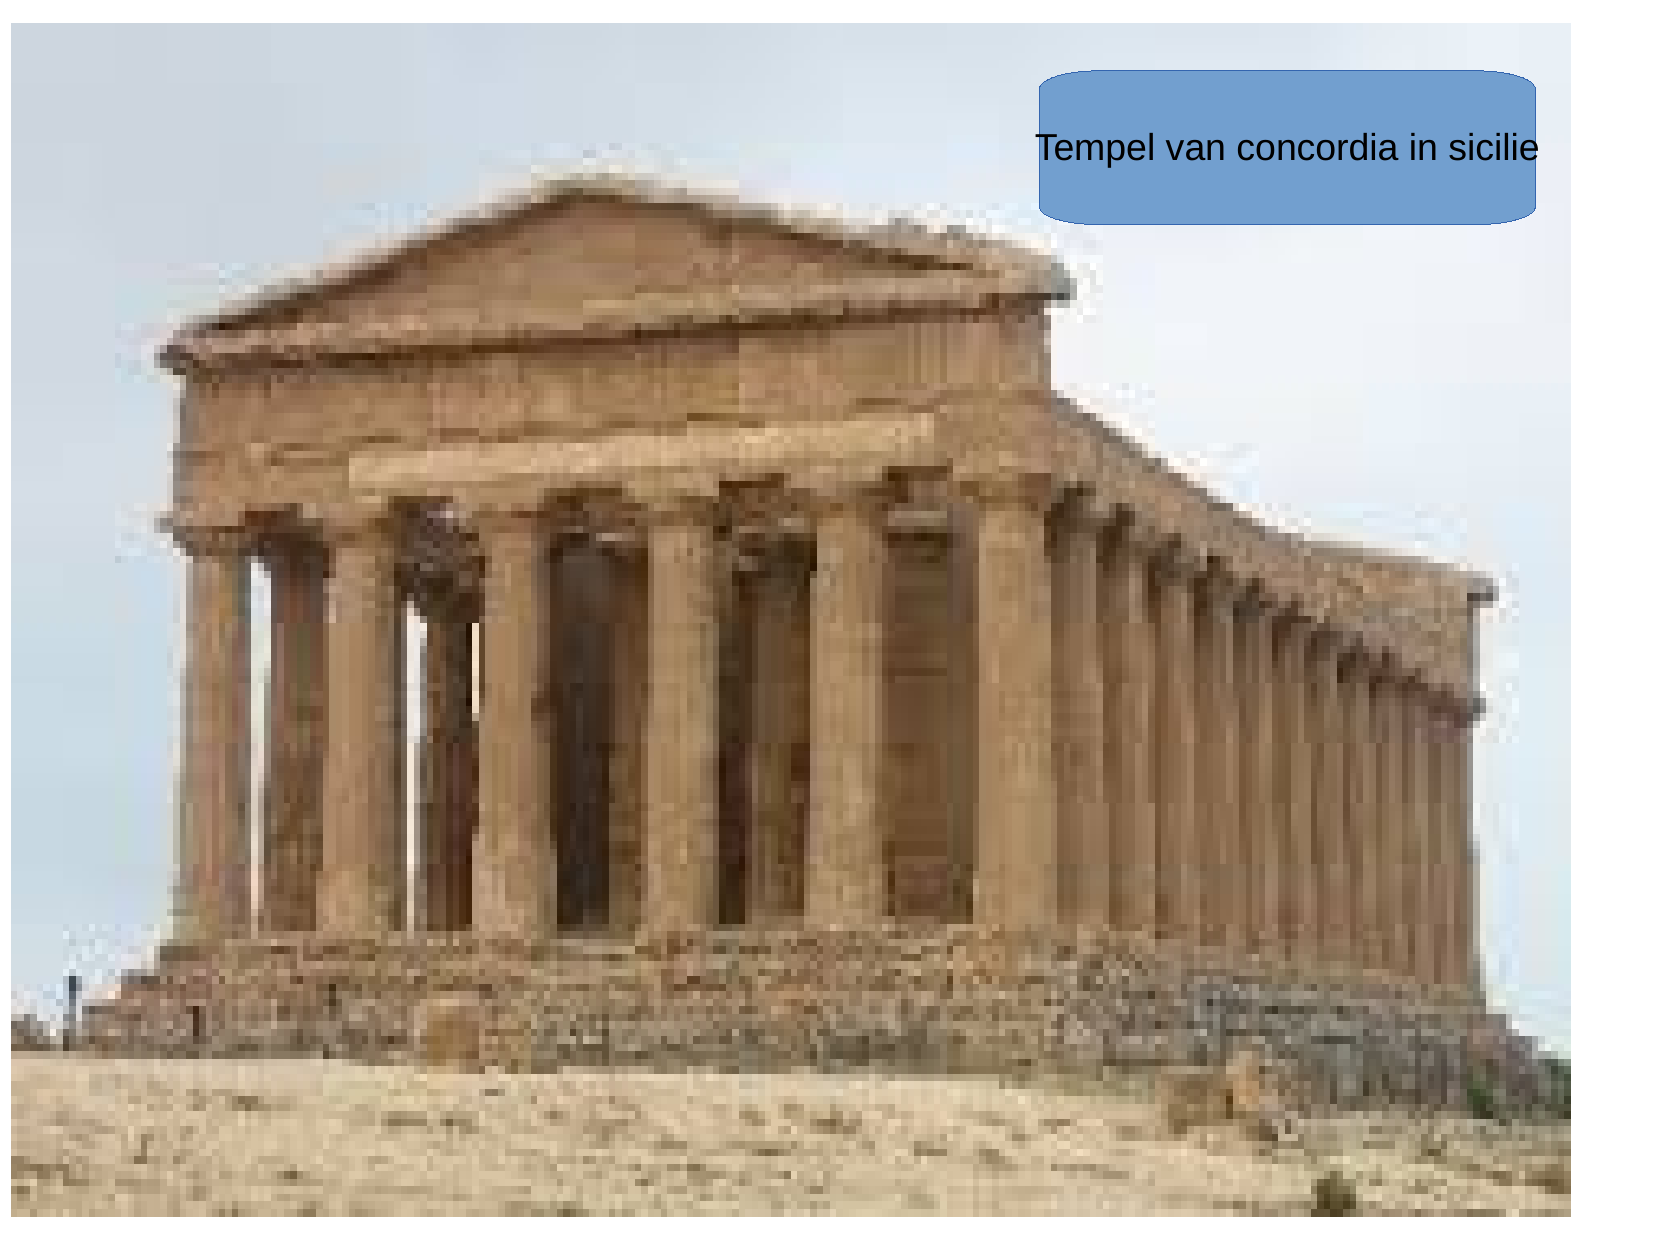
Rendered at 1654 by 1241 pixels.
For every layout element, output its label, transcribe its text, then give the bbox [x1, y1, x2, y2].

text_box Tempel van concordia in sicilie [1039, 70, 1536, 225]
picture [11, 23, 1571, 1217]
